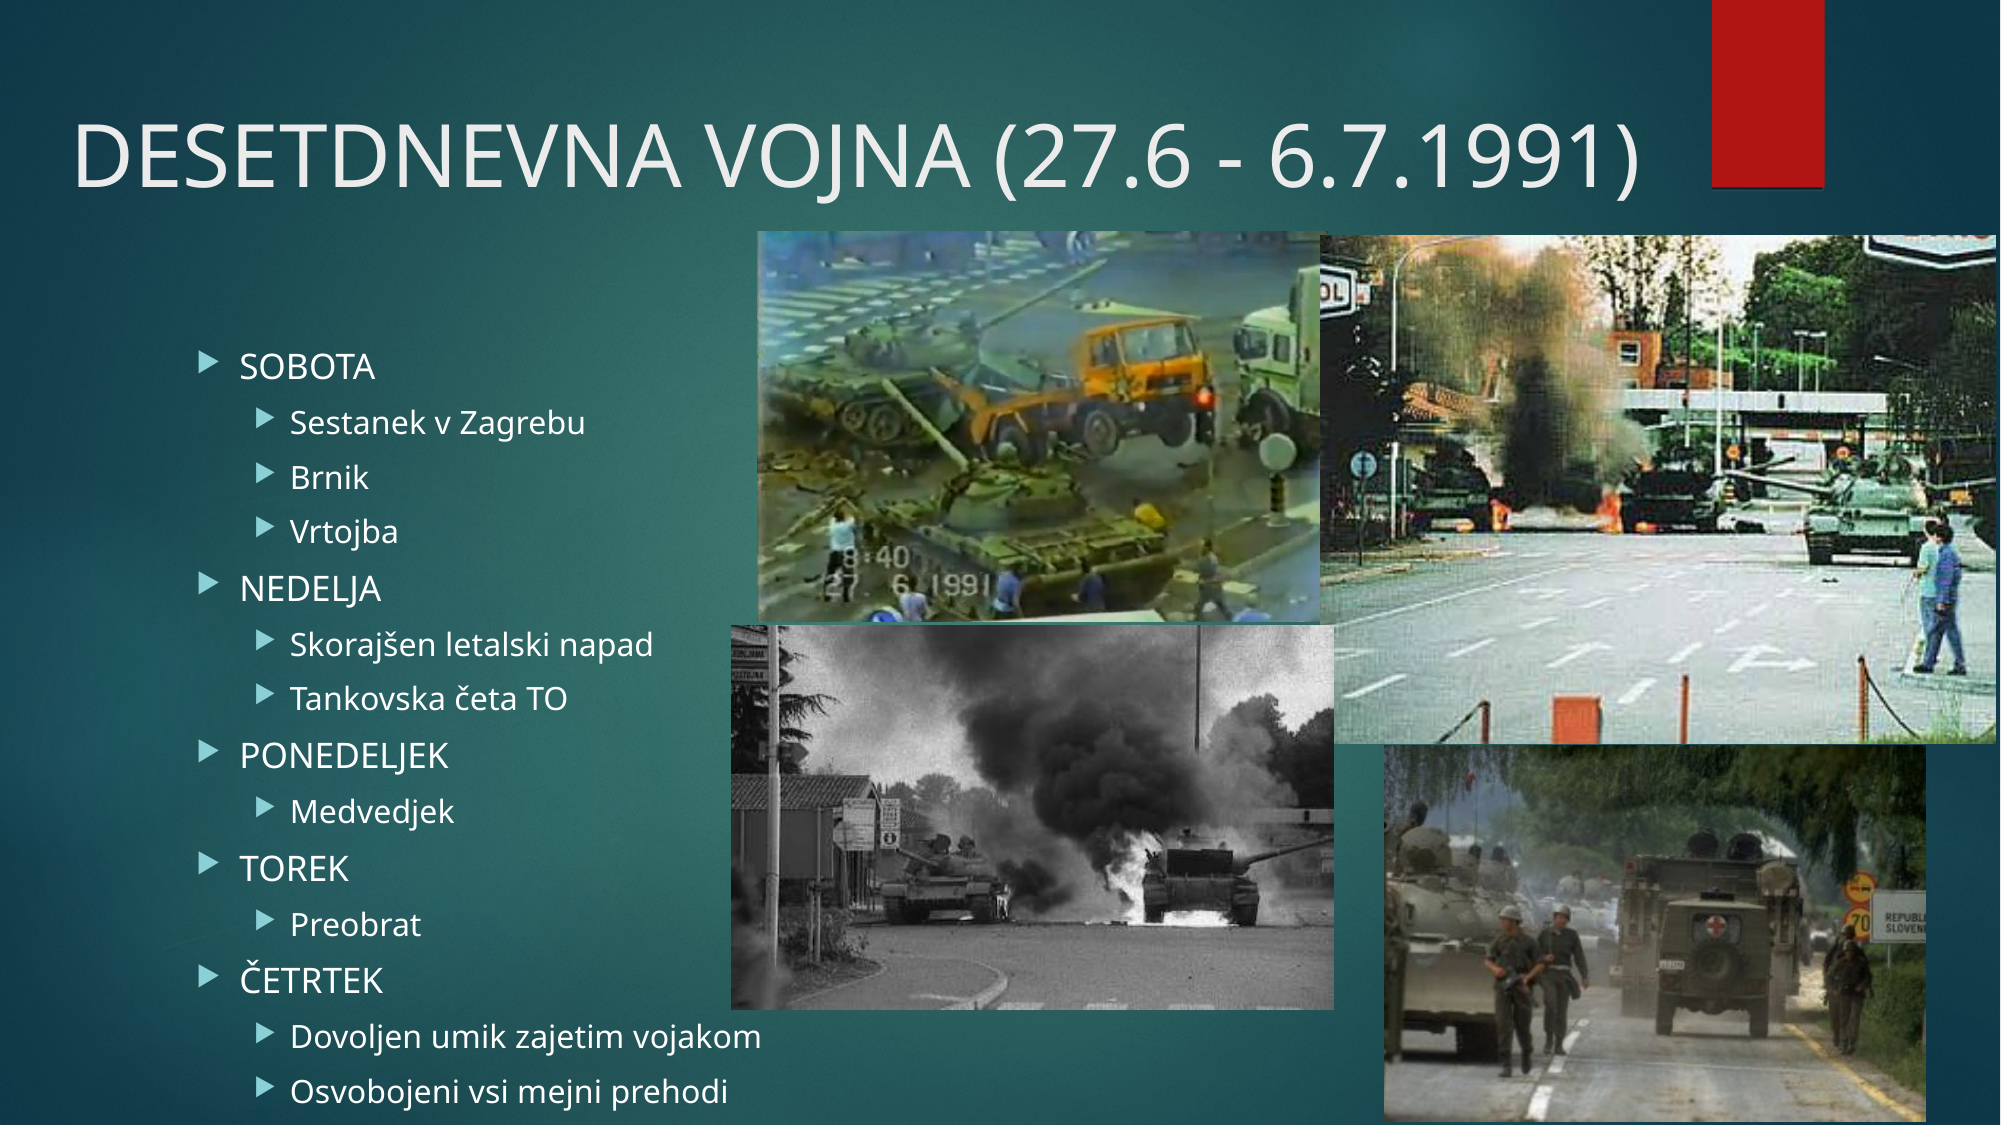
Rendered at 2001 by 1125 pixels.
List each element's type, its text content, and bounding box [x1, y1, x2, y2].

title DESETDNEVNA VOJNA (27.6 - 6.7.1991) [55, 92, 1719, 323]
list SOBOTA Sestanek v Zagrebu Brnik Vrtojba NEDELJA Skorajšen letalski napad Tankovska četa TO PONEDELJEK Medvedjek TOREK Preobrat ČETRTEK Dovoljen umik zajetim vojakom Osvobojeni vsi mejni prehodi [181, 336, 1649, 1124]
picture [0, 0, 2001, 1125]
